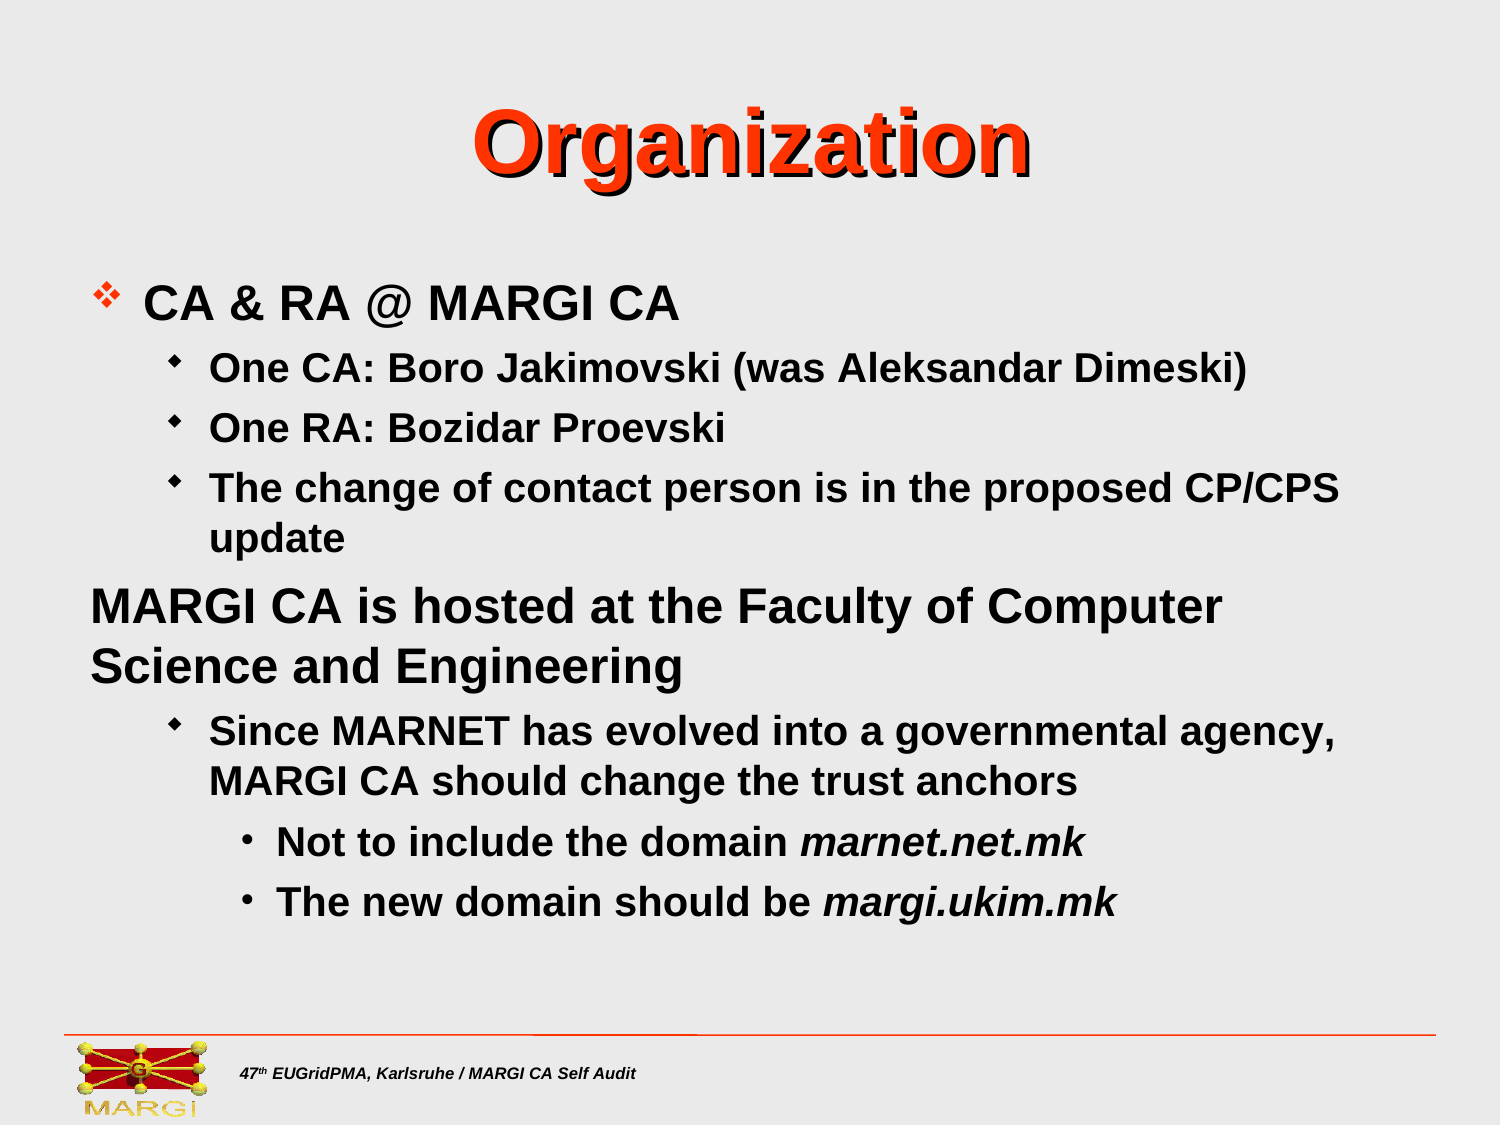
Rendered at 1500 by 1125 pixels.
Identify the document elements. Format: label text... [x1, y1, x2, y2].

text_box CA & RA @ MARGI CA One CA: Boro Jakimovski (was Aleksandar Dimeski) One RA: Bozidar Proevski The change of contact person is in the proposed CP/CPS update MARGI CA is hosted at the Faculty of Computer Science and Engineering Since MARNET has evolved into a governmental agency, MARGI CA should change the trust anchors Not to include the domain marnet.net.mk The new domain should be margi.ukim.mk [75, 262, 1426, 1005]
text_box Organization [76, 42, 1427, 231]
picture [67, 1033, 219, 1123]
